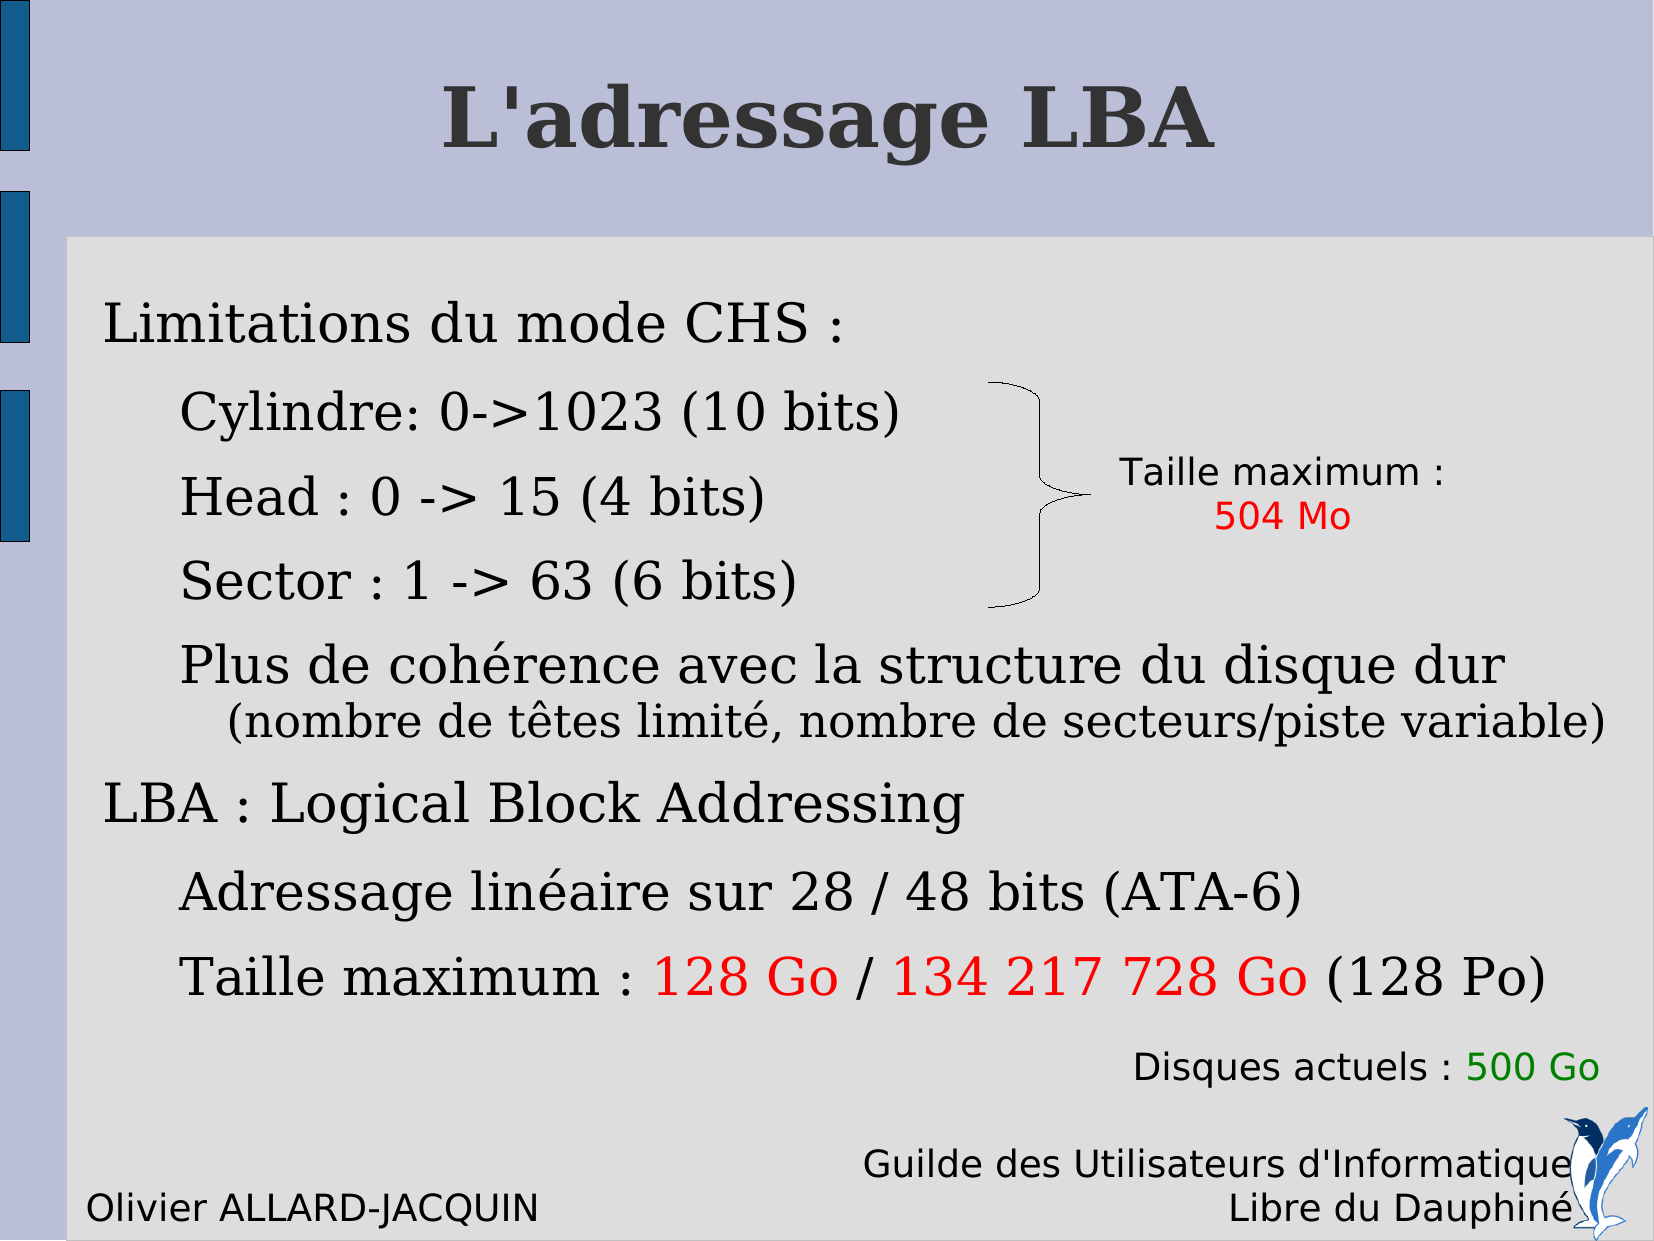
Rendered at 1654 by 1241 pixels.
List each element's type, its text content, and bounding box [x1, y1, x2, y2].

list Limitations du mode CHS : Cylindre: 0->1023 (10 bits) Head : 0 -> 15 (4 bits) Sector : 1 -> 63 (6 bits) Plus de cohérence avec la structure du disque dur (nombre de têtes limité, nombre de secteurs/piste variable) LBA : Logical Block Addressing Adressage linéaire sur 28 / 48 bits (ATA-6) Taille maximum : 128 Go / 134 217 728 Go (128 Po) [84, 292, 1615, 1201]
picture [1564, 1107, 1648, 1241]
title L'adressage LBA [121, 14, 1534, 222]
text_box Taille maximum : 504 Mo [1104, 443, 1454, 546]
text_box Disques actuels : 500 Go [1117, 1037, 1606, 1097]
